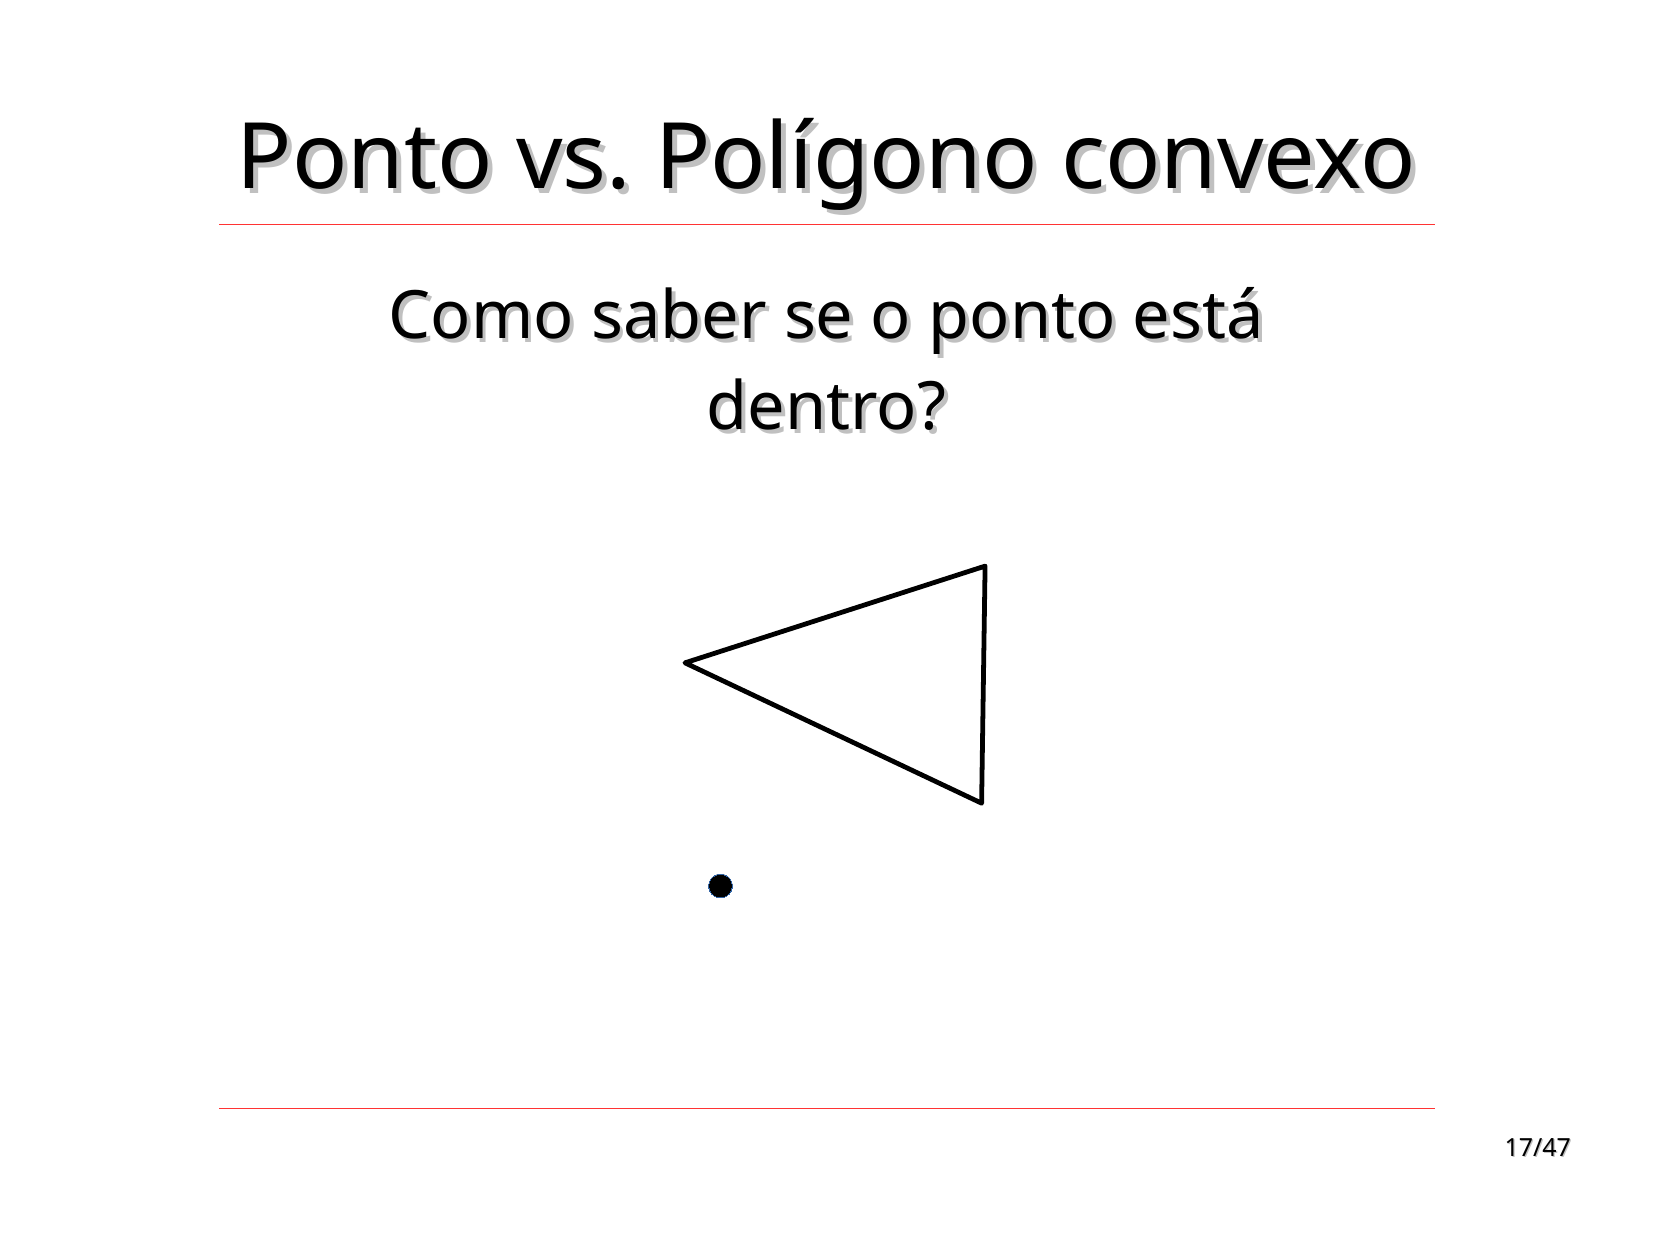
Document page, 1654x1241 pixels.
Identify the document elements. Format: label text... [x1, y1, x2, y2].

text_box Como saber se o ponto está dentro? [357, 259, 1297, 446]
title Ponto vs. Polígono convexo [82, 49, 1571, 257]
text_box P [708, 874, 733, 898]
